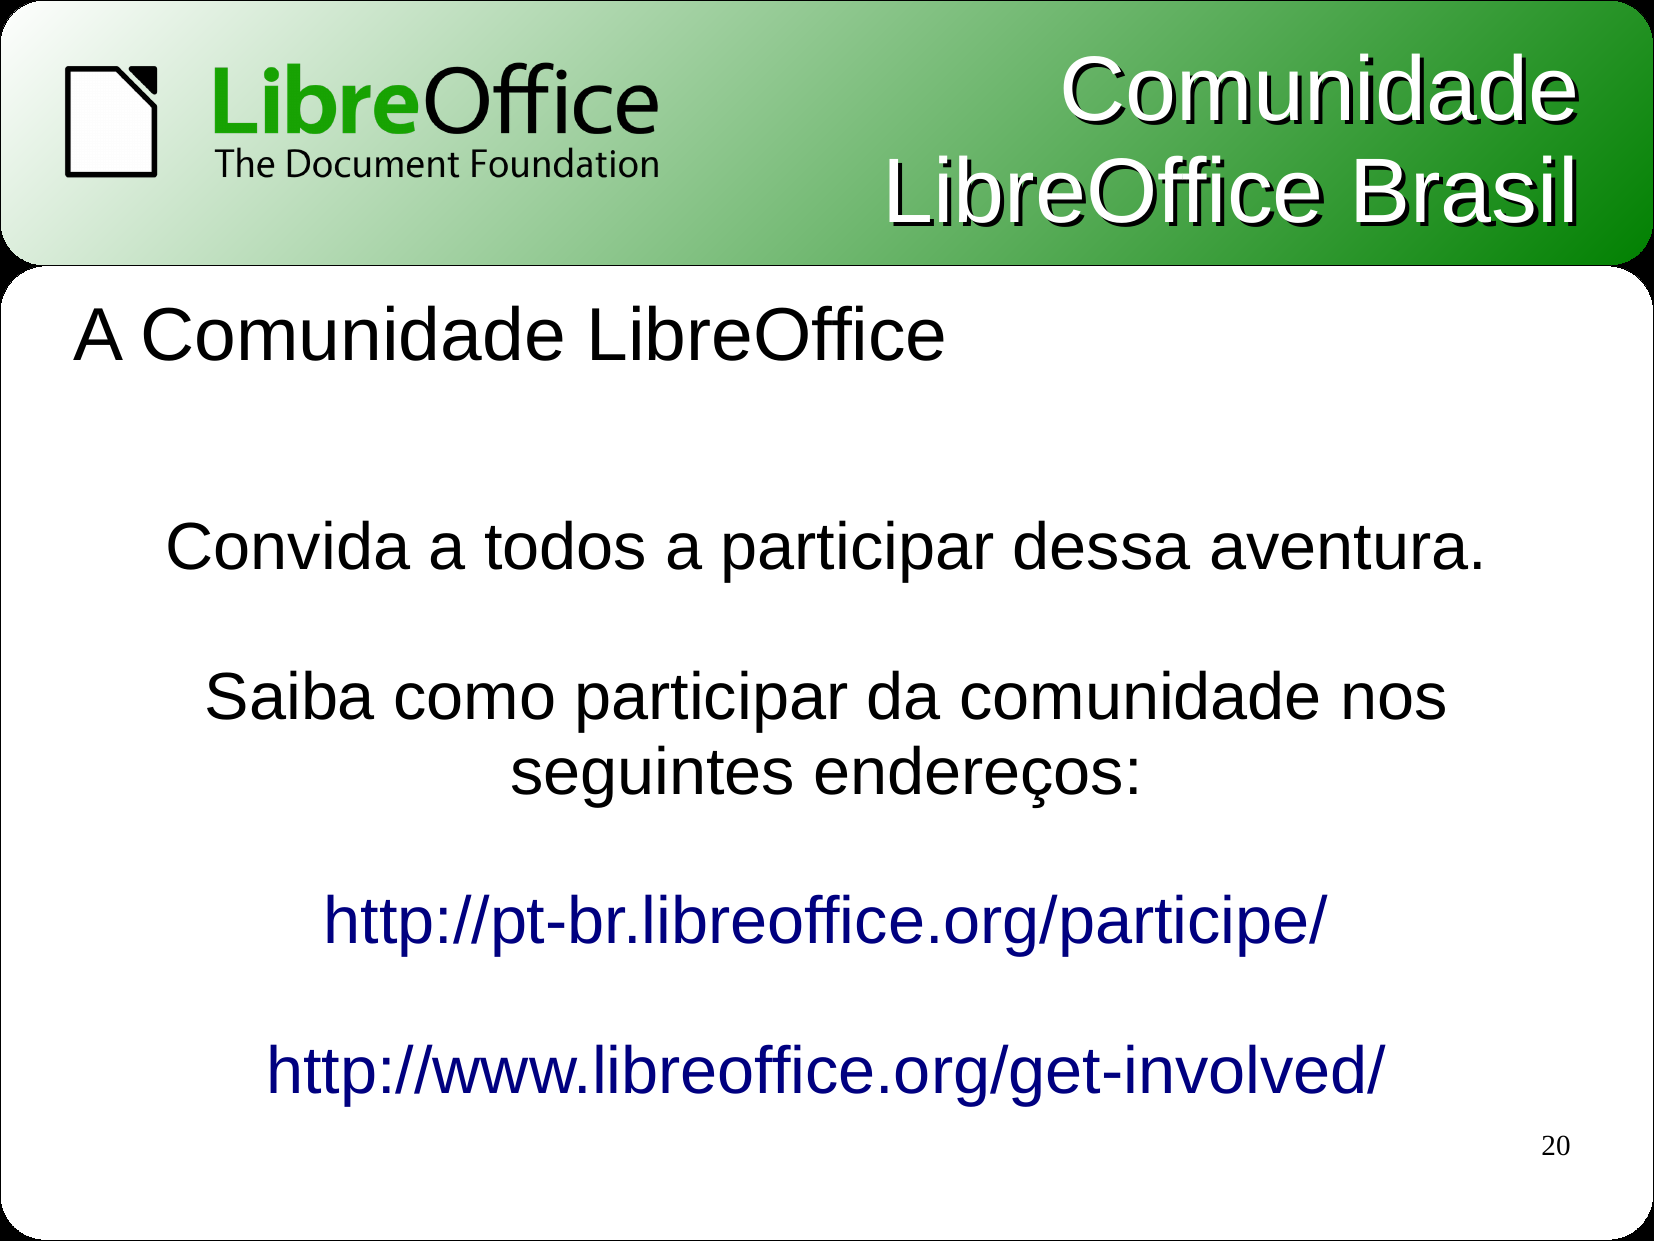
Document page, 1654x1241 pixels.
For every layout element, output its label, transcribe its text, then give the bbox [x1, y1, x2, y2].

picture [29, 36, 702, 207]
text_box Convida a todos a participar dessa aventura. Saiba como participar da comunidade nos seguintes endereços: http://pt-br.libreoffice.org/participe/ http://www.libreoffice.org/get-involved/ [118, 501, 1536, 1190]
text_box Comunidade LibreOffice Brasil [856, 29, 1595, 250]
text_box A Comunidade LibreOffice [59, 285, 1625, 385]
